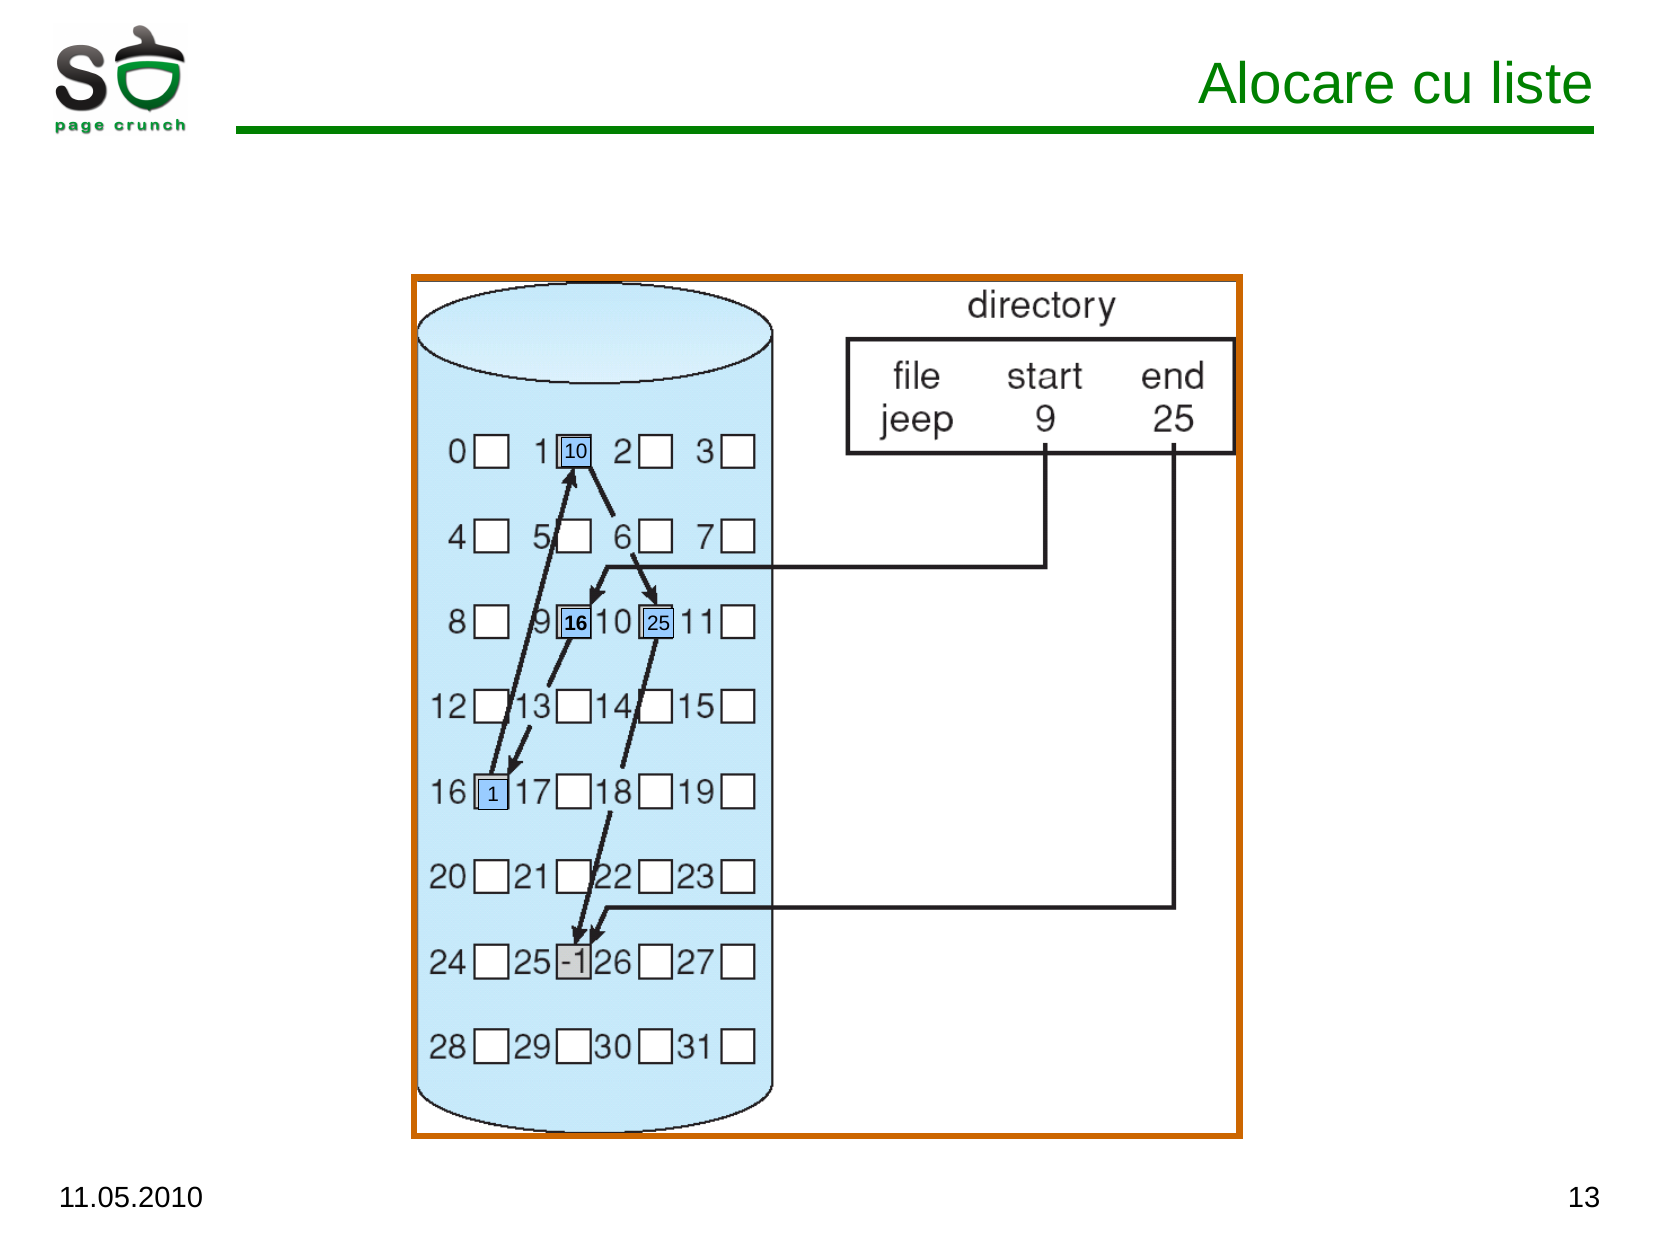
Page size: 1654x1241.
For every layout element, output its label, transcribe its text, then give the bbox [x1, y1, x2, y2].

title Alocare cu liste [236, 49, 1595, 119]
picture [53, 23, 188, 136]
picture [417, 280, 1237, 1133]
text_box 10 [561, 437, 591, 467]
text_box 1 [478, 779, 508, 810]
text_box 25 [643, 608, 674, 638]
text_box 16 [561, 608, 591, 638]
